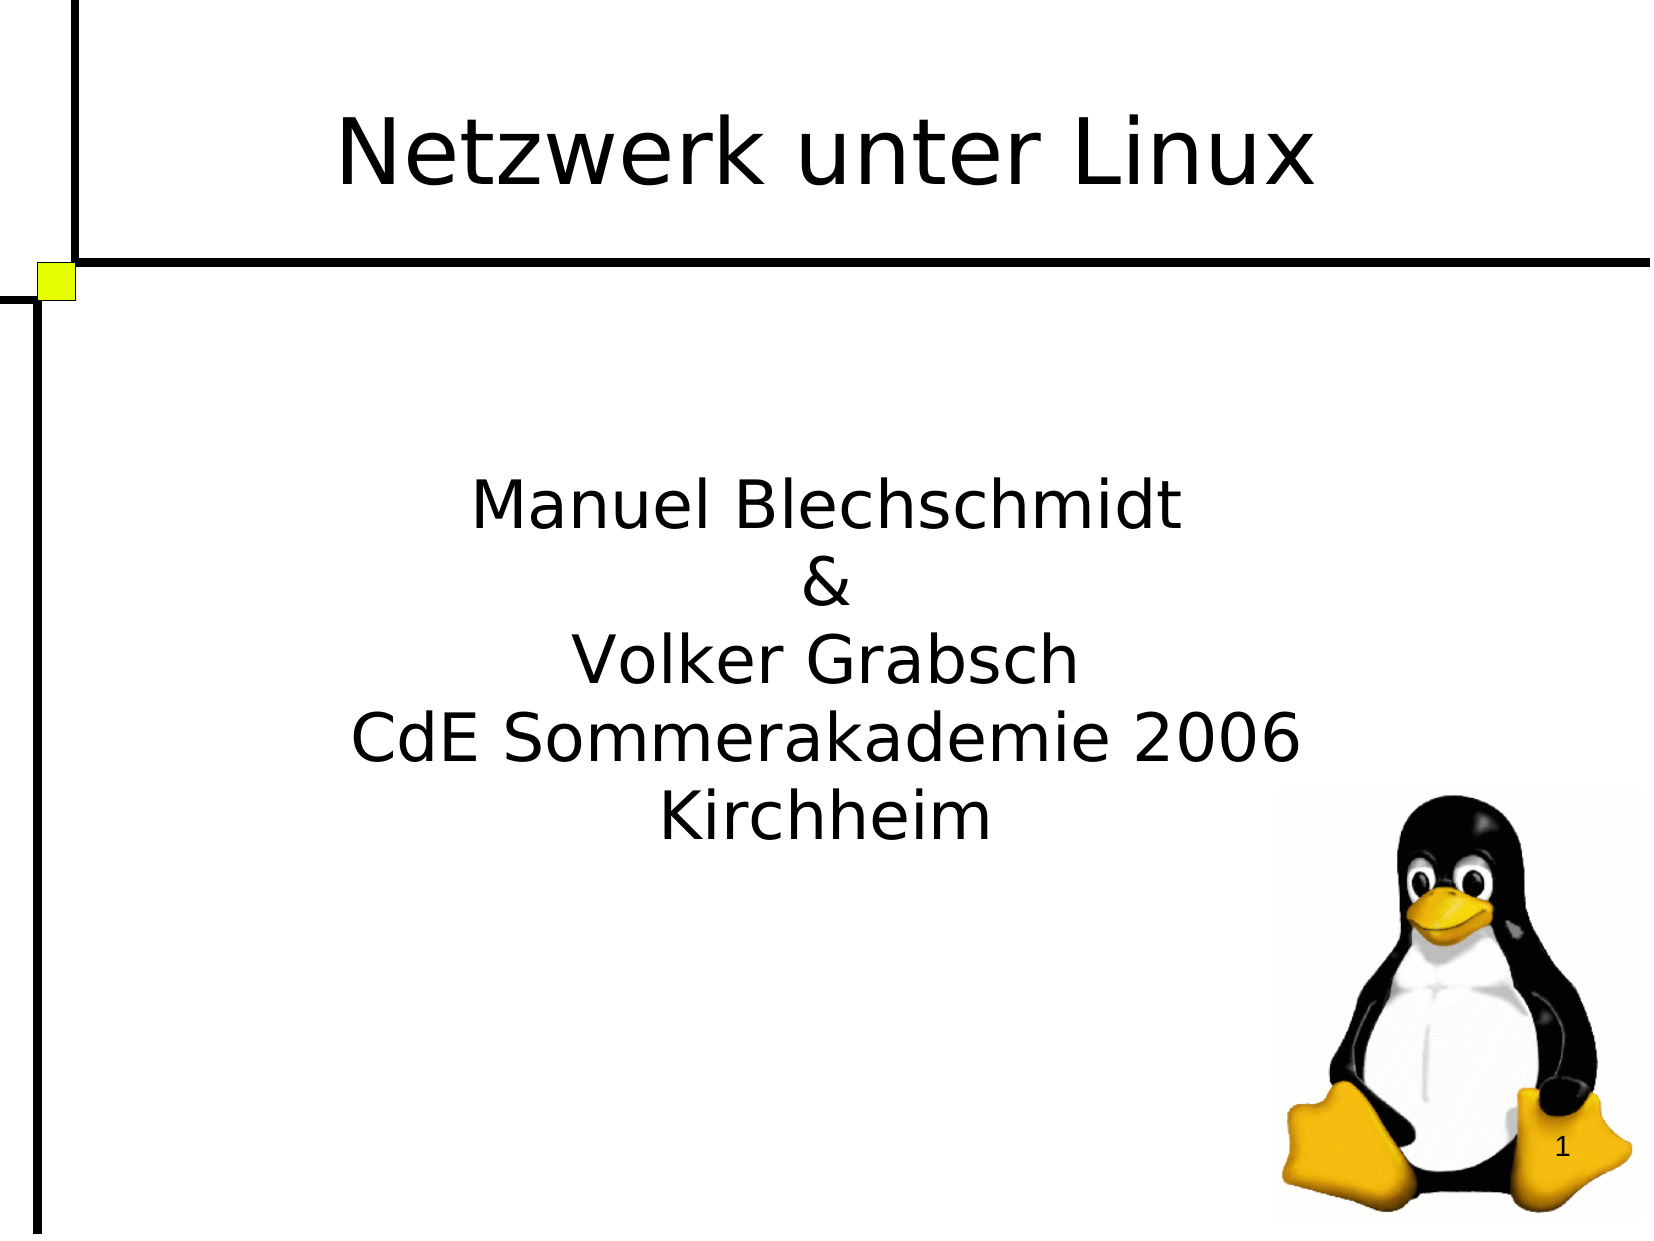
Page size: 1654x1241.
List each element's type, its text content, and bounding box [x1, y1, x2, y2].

title Netzwerk unter Linux [82, 49, 1571, 257]
subtitle Manuel Blechschmidt & Volker Grabsch CdE Sommerakademie 2006 Kirchheim [82, 290, 1571, 1109]
picture [1275, 787, 1642, 1223]
